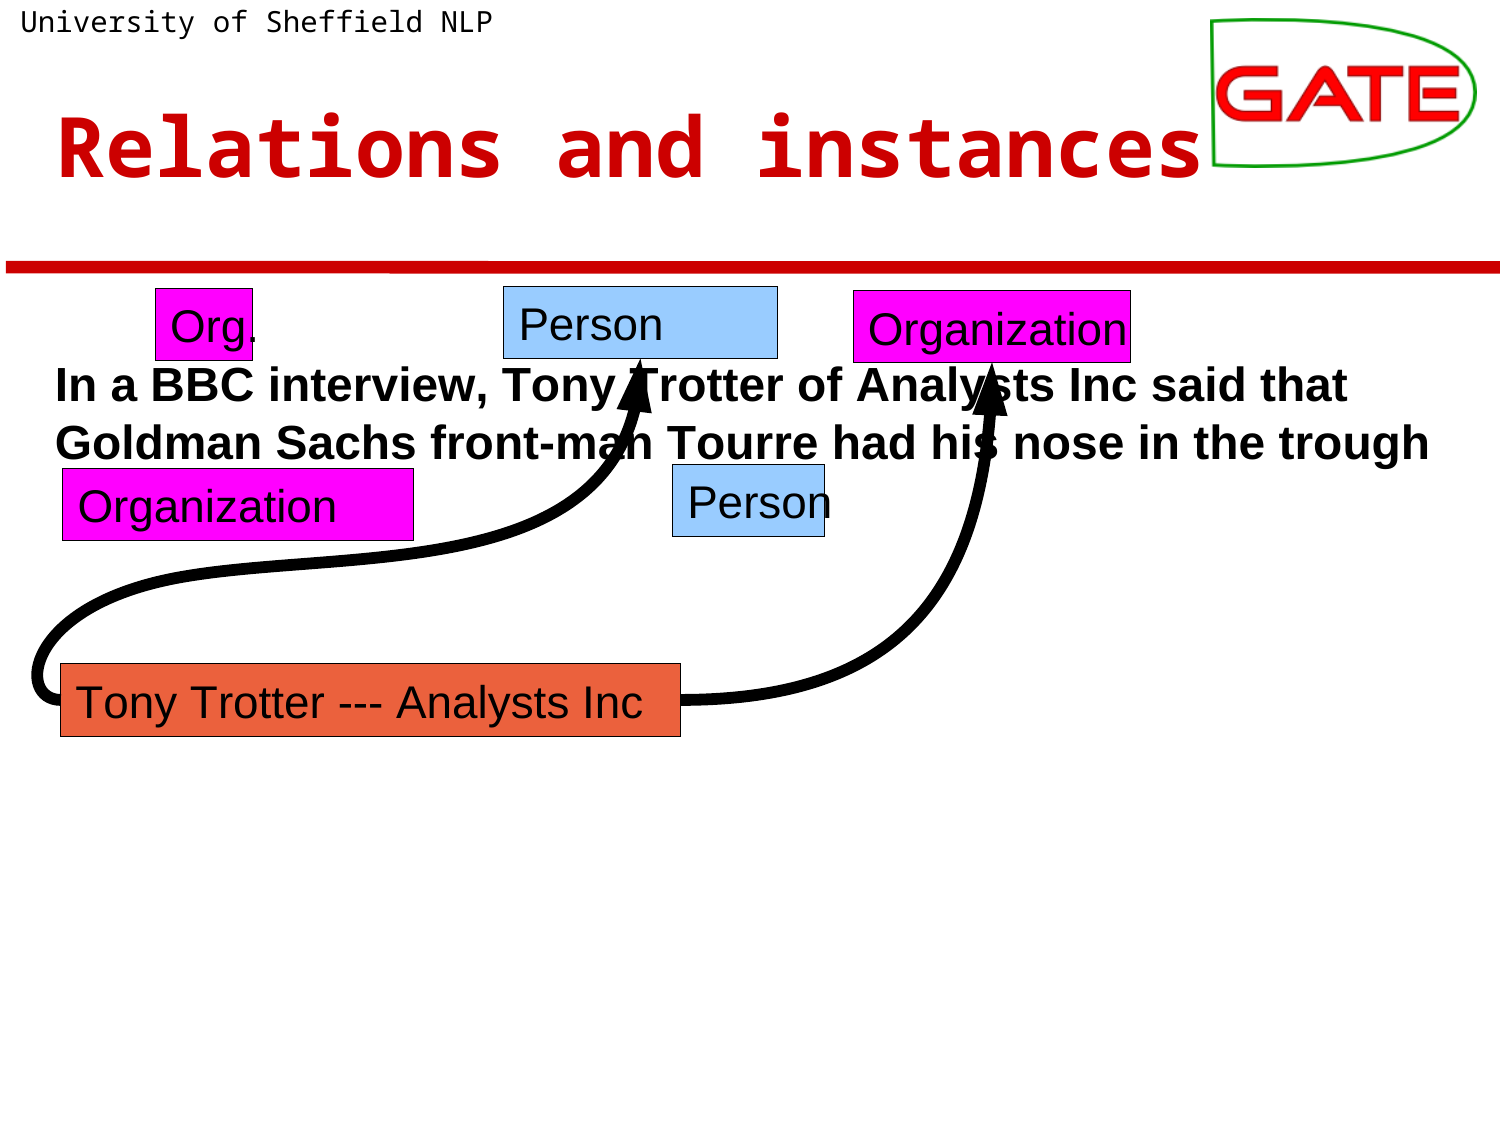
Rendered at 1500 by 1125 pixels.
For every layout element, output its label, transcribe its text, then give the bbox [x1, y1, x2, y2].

picture [1210, 18, 1477, 168]
text_box Org. [226, 320, 238, 339]
text_box Person [503, 286, 778, 346]
text_box In a BBC interview, Tony Trotter of Analysts Inc said that Goldman Sachs front-man Tourre had his nose in the trough [40, 346, 1477, 477]
text_box Person [672, 477, 825, 537]
text_box Organization [853, 290, 1131, 346]
text_box Org. [155, 288, 253, 346]
title Relations and instances [41, 37, 1391, 254]
text_box Organization [62, 477, 414, 541]
text_box Tony Trotter --- Analysts Inc [60, 663, 681, 737]
